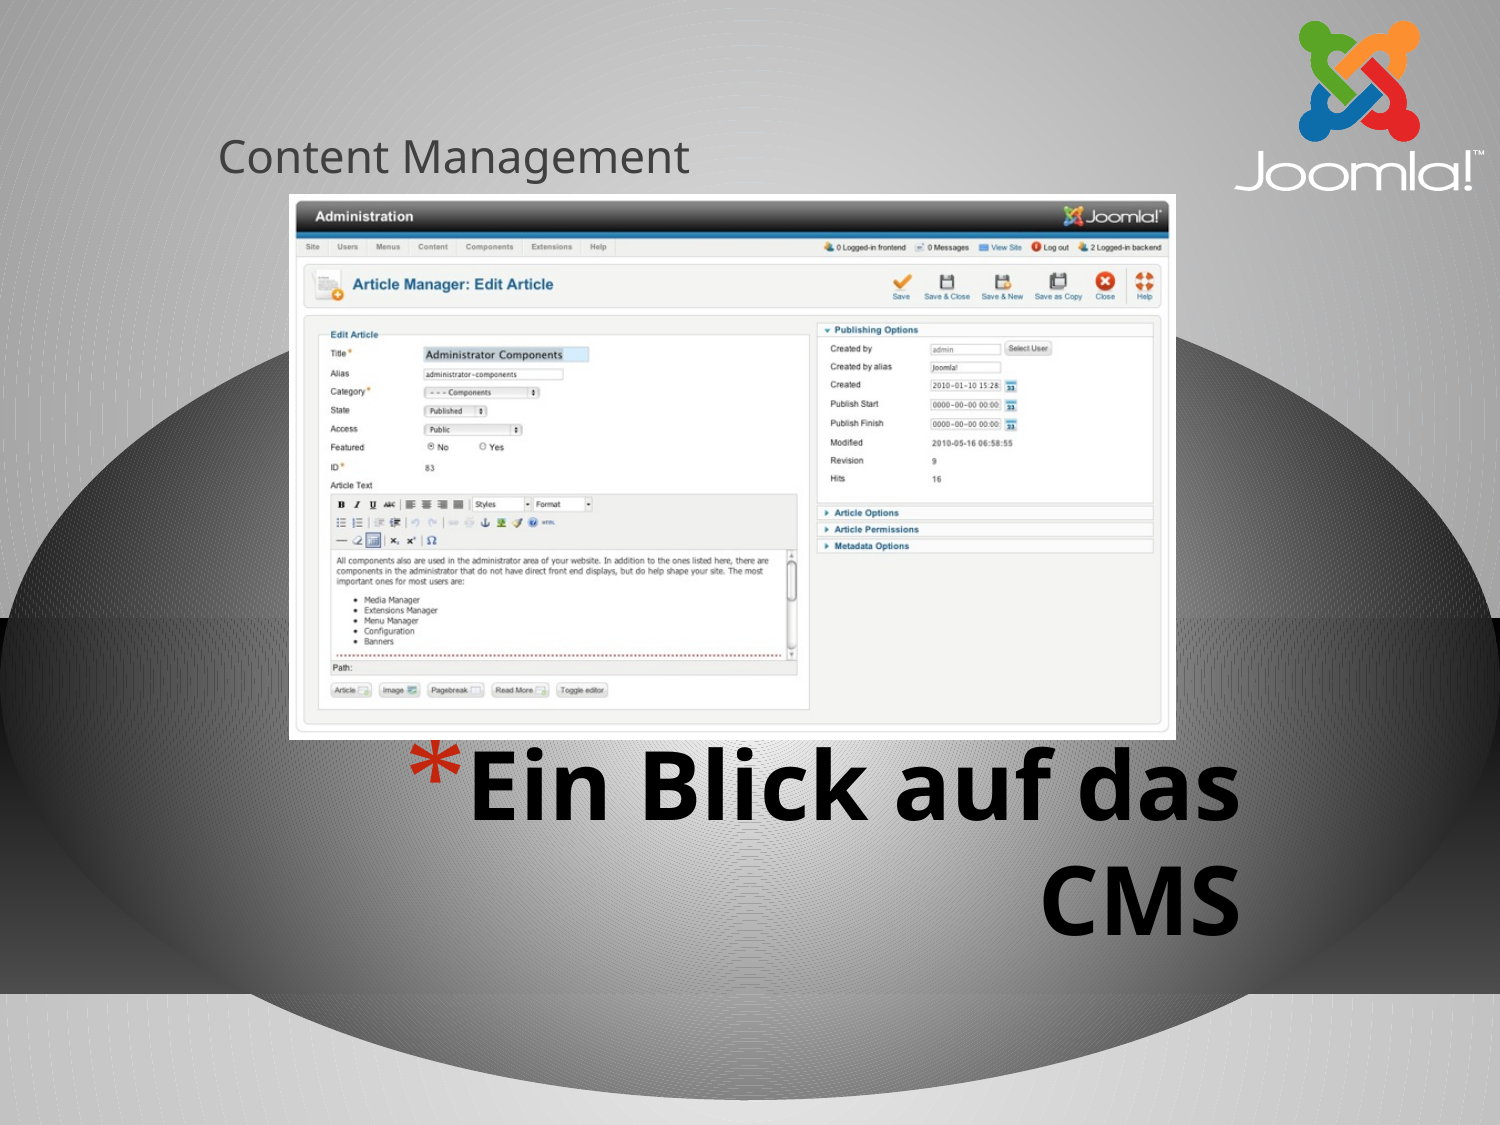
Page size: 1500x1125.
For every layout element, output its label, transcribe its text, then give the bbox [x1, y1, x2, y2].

list Content Management [187, 120, 1238, 691]
picture [289, 194, 1176, 740]
title Ein Blick auf das CMS [294, 717, 1363, 905]
